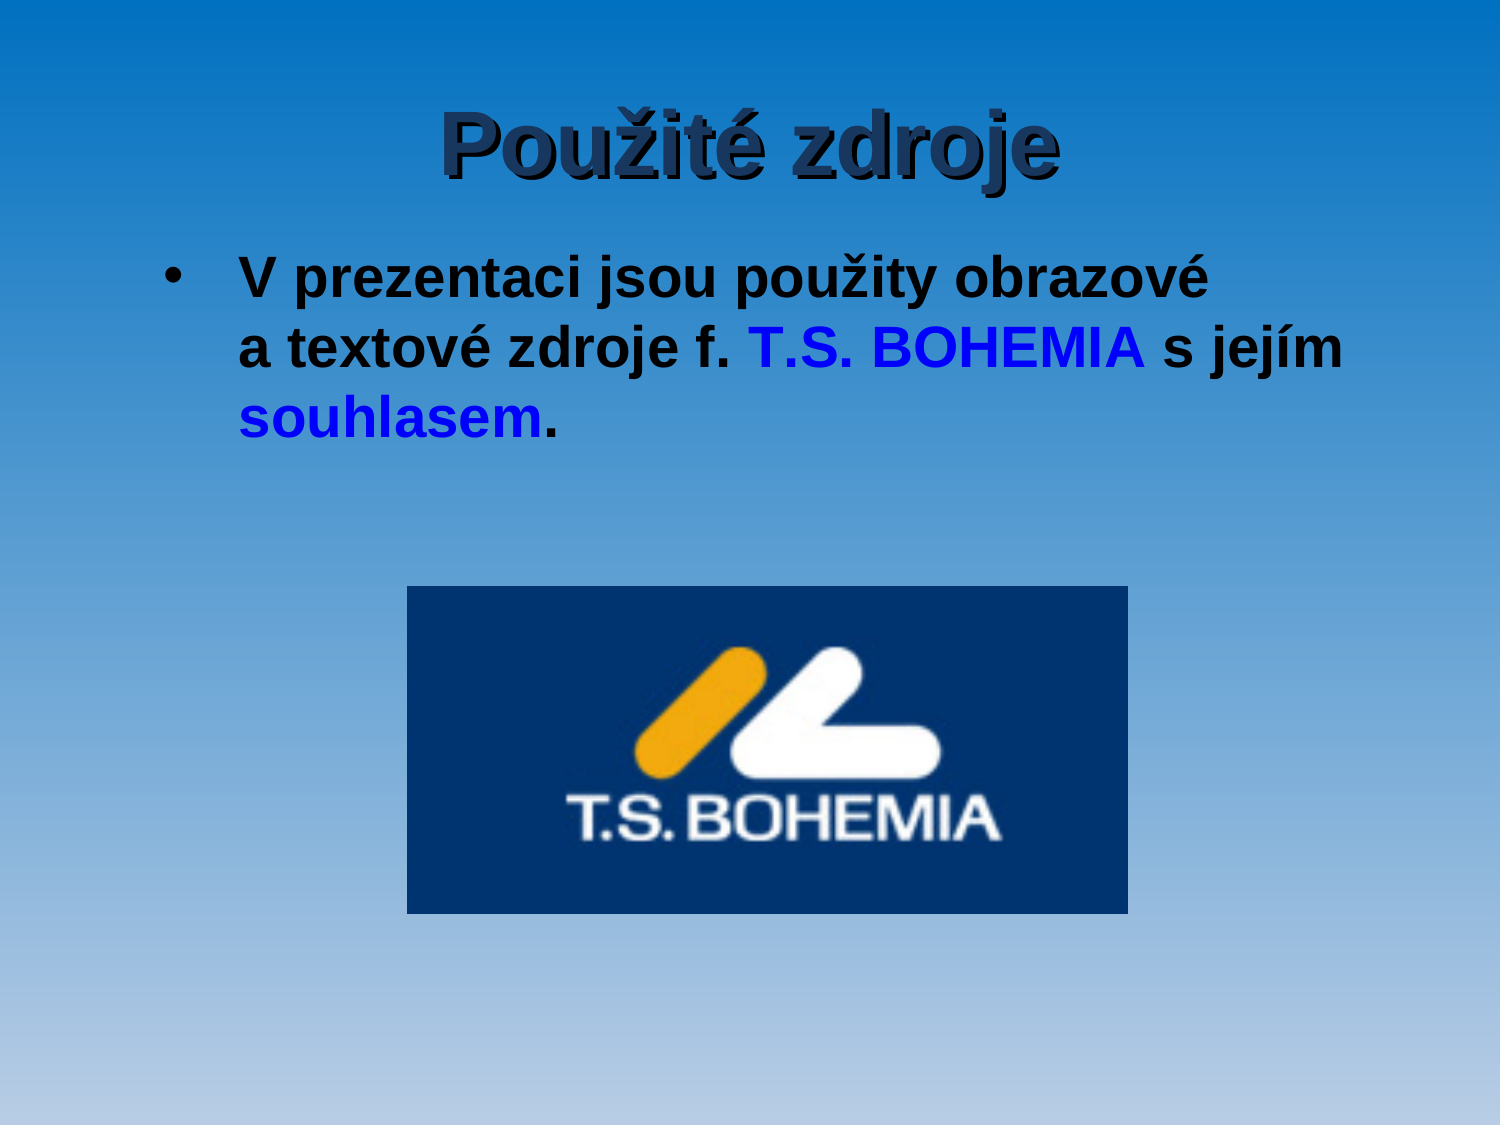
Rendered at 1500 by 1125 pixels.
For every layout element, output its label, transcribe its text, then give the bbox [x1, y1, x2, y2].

text_box V prezentaci jsou použity obrazové a textové zdroje f. T.S. BOHEMIA s jejím souhlasem. [135, 231, 1365, 673]
title Použité zdroje [0, 45, 1500, 233]
picture [407, 586, 1128, 914]
